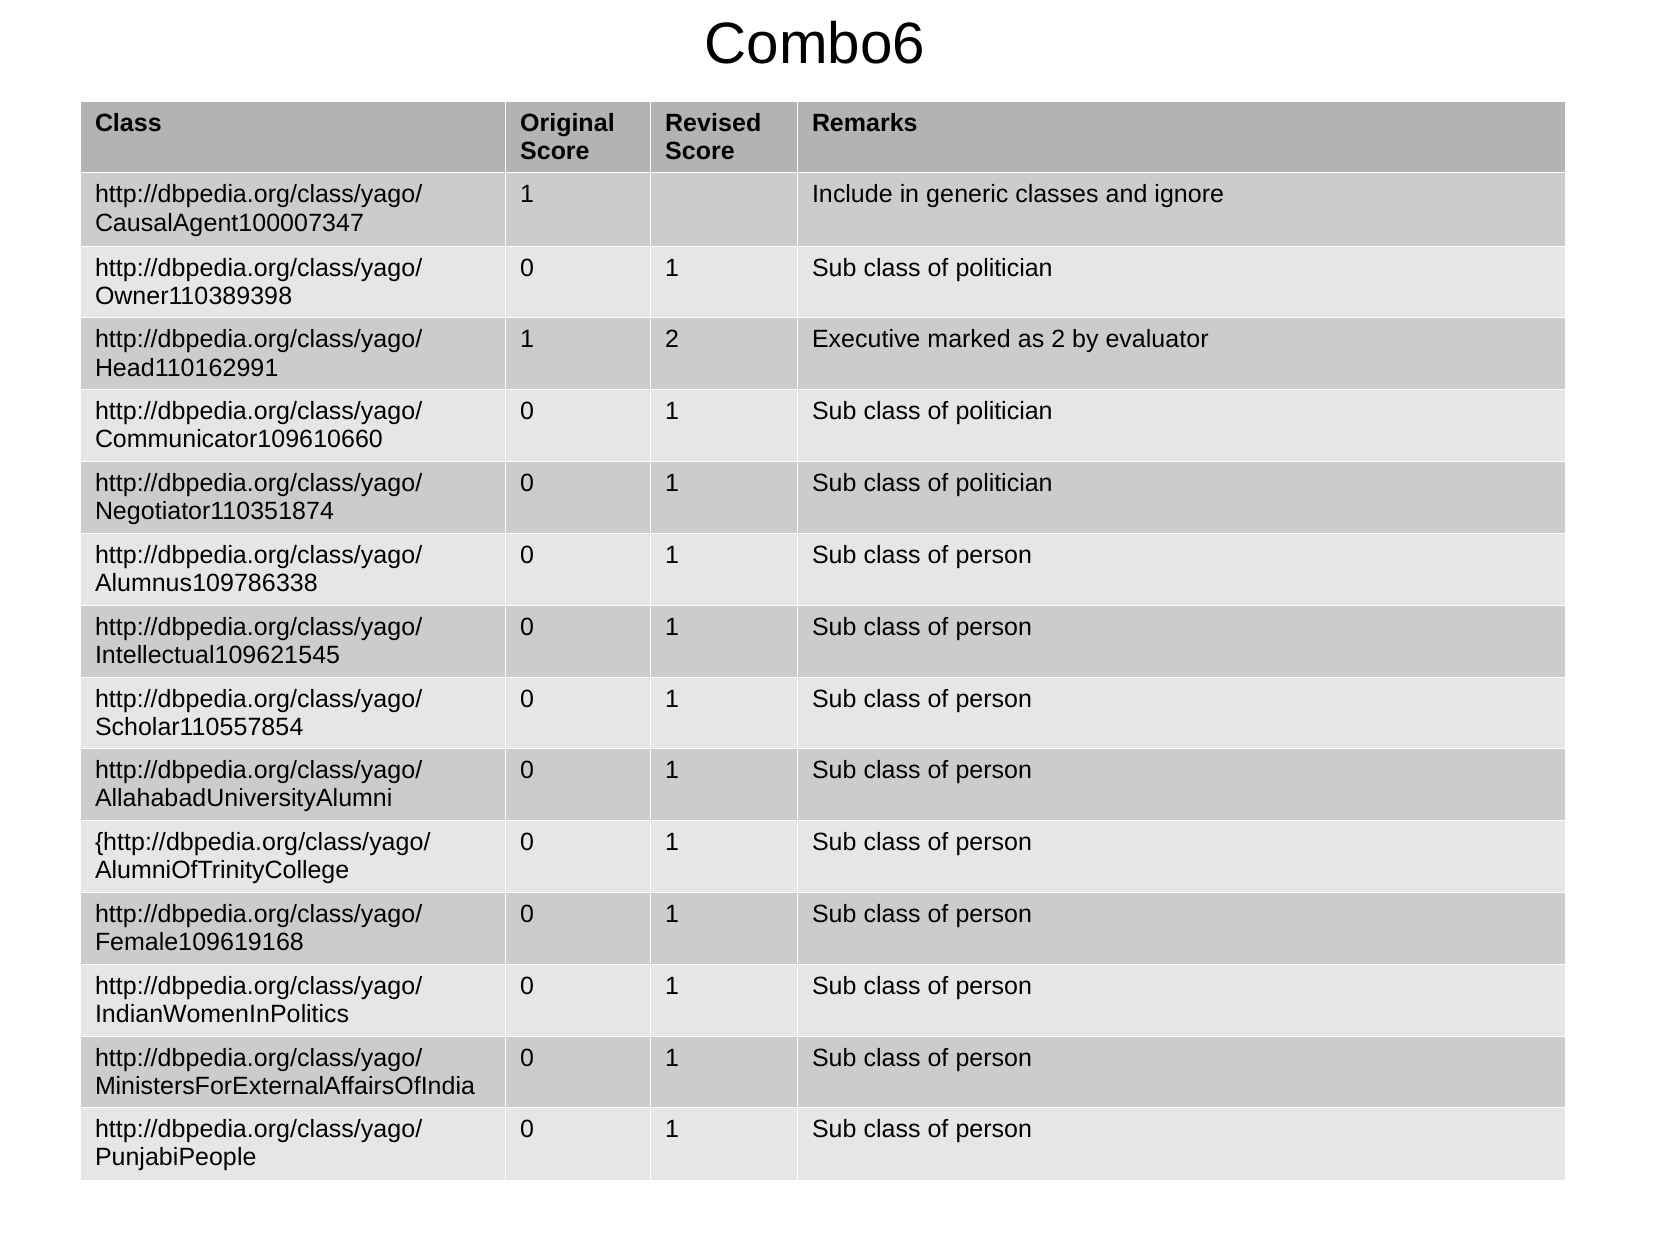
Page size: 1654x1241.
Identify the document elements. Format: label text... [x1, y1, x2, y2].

table_cell Sub class of politician [798, 247, 1565, 317]
table_cell Sub class of person [798, 678, 1565, 748]
table_cell [651, 173, 797, 246]
table_header Remarks [798, 102, 1565, 172]
table_cell http://dbpedia.org/class/yago/IndianWomenInPolitics [81, 965, 505, 1036]
table_cell 0 [506, 749, 650, 820]
table_cell 0 [506, 678, 650, 748]
table_cell 1 [651, 893, 797, 964]
table_cell Sub class of person [798, 1037, 1565, 1107]
table_cell Sub class of person [798, 965, 1565, 1036]
table_cell 1 [651, 965, 797, 1036]
table_cell 0 [506, 534, 650, 605]
table_cell http://dbpedia.org/class/yago/PunjabiPeople [81, 1108, 505, 1180]
table_cell 1 [506, 173, 650, 246]
table_cell 1 [651, 534, 797, 605]
table_cell Executive marked as 2 by evaluator [798, 318, 1565, 389]
table_cell 0 [506, 965, 650, 1036]
table_cell Sub class of person [798, 749, 1565, 820]
table_cell Sub class of person [798, 893, 1565, 964]
table_cell 1 [651, 390, 797, 461]
table_cell http://dbpedia.org/class/yago/Intellectual109621545 [81, 606, 505, 677]
table_cell 0 [506, 821, 650, 892]
table_cell Sub class of politician [798, 462, 1565, 533]
title Combo6 [70, 10, 1560, 76]
table_cell 0 [506, 390, 650, 461]
table_cell http://dbpedia.org/class/yago/Communicator109610660 [81, 390, 505, 461]
table_cell http://dbpedia.org/class/yago/Scholar110557854 [81, 678, 505, 748]
table_cell {http://dbpedia.org/class/yago/AlumniOfTrinityCollege [81, 821, 505, 892]
table_cell 1 [651, 1037, 797, 1107]
table_cell 0 [506, 606, 650, 677]
table_cell 1 [651, 462, 797, 533]
table_header Class [81, 102, 505, 172]
table_cell http://dbpedia.org/class/yago/Owner110389398 [81, 247, 505, 317]
table_cell 1 [651, 749, 797, 820]
table_cell 0 [506, 462, 650, 533]
table_cell Include in generic classes and ignore [798, 173, 1565, 246]
table_cell http://dbpedia.org/class/yago/Female109619168 [81, 893, 505, 964]
table_cell 0 [506, 893, 650, 964]
table_cell Sub class of person [798, 534, 1565, 605]
table_cell http://dbpedia.org/class/yago/Head110162991 [81, 318, 505, 389]
table_cell http://dbpedia.org/class/yago/CausalAgent100007347 [81, 173, 505, 246]
table_cell Sub class of person [798, 1108, 1565, 1180]
table_cell http://dbpedia.org/class/yago/Alumnus109786338 [81, 534, 505, 605]
table_cell 0 [506, 1037, 650, 1107]
table_cell 1 [651, 606, 797, 677]
table_cell http://dbpedia.org/class/yago/AllahabadUniversityAlumni [81, 749, 505, 820]
table_cell Sub class of person [798, 821, 1565, 892]
table_header Original Score [506, 102, 650, 172]
table_header Revised Score [651, 102, 797, 172]
table_cell http://dbpedia.org/class/yago/MinistersForExternalAffairsOfIndia [81, 1037, 505, 1107]
table_cell 0 [506, 247, 650, 317]
table_cell Sub class of politician [798, 390, 1565, 461]
table_cell 1 [651, 678, 797, 748]
table_cell 1 [651, 247, 797, 317]
table_cell 1 [506, 318, 650, 389]
table_cell 1 [651, 1108, 797, 1180]
table_cell Sub class of person [798, 606, 1565, 677]
table_cell http://dbpedia.org/class/yago/Negotiator110351874 [81, 462, 505, 533]
table_cell 1 [651, 821, 797, 892]
table_cell 2 [651, 318, 797, 389]
table_cell 0 [506, 1108, 650, 1180]
